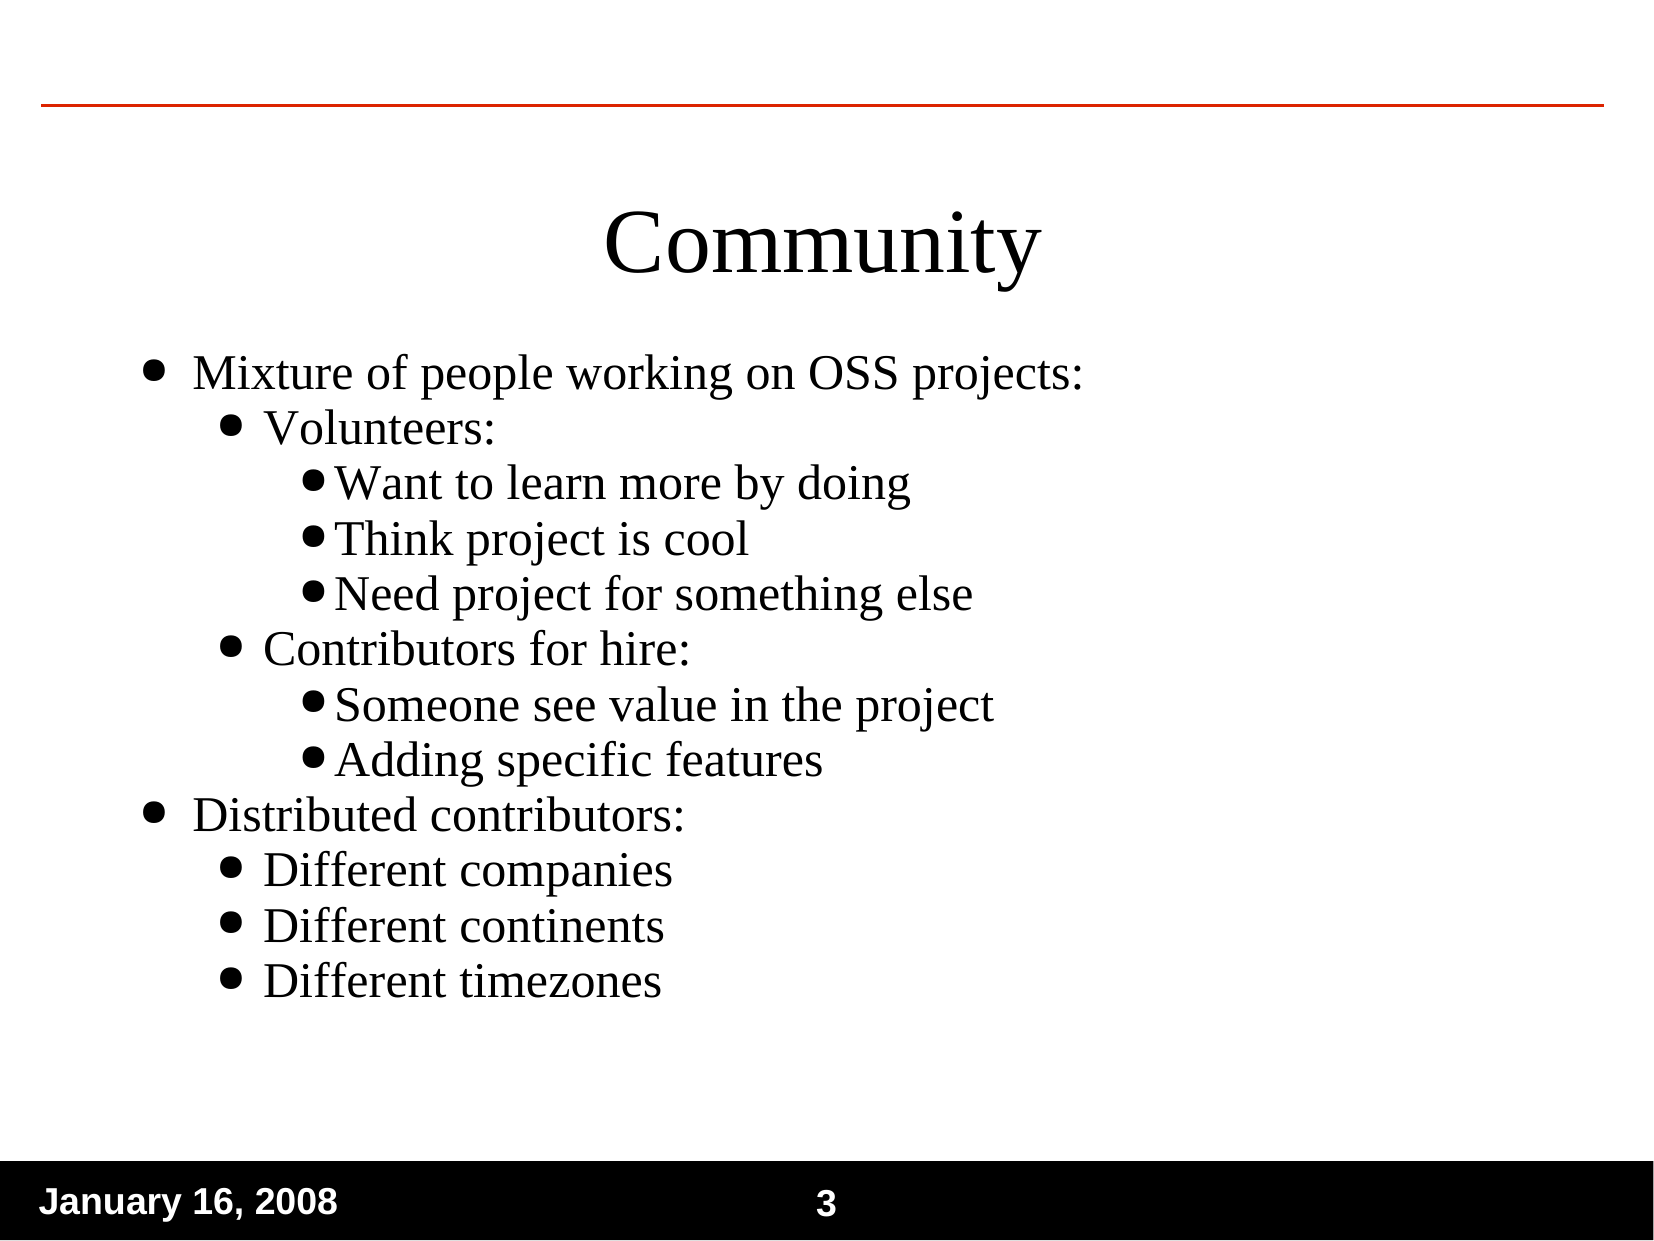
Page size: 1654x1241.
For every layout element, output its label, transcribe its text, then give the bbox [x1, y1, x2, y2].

title Community [117, 137, 1530, 346]
list Mixture of people working on OSS projects: Volunteers: Want to learn more by doing Think project is cool Need project for something else Contributors for hire: Someone see value in the project Adding specific features Distributed contributors: Different companies Different continents Different timezones [121, 344, 1534, 1127]
